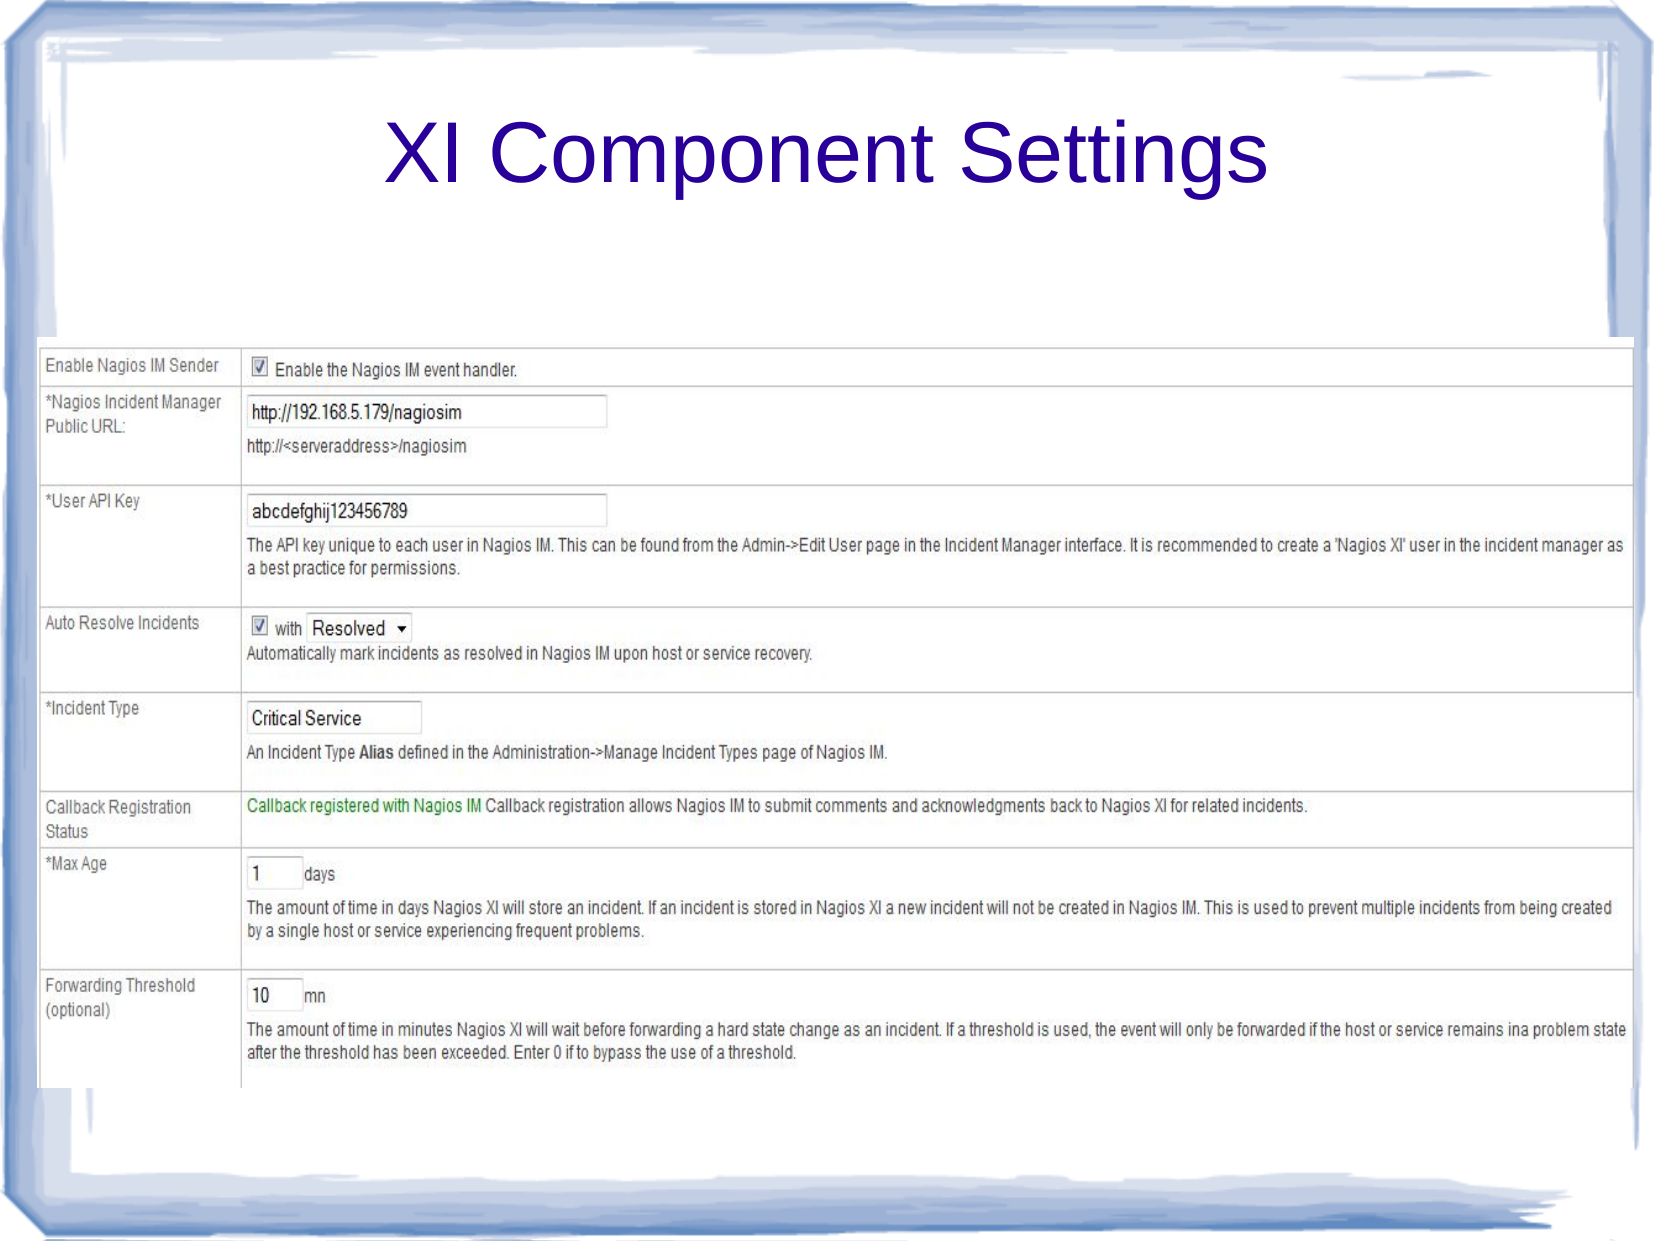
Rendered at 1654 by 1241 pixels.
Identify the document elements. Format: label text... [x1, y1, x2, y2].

picture [0, 0, 1654, 1241]
title XI Component Settings [82, 49, 1571, 257]
